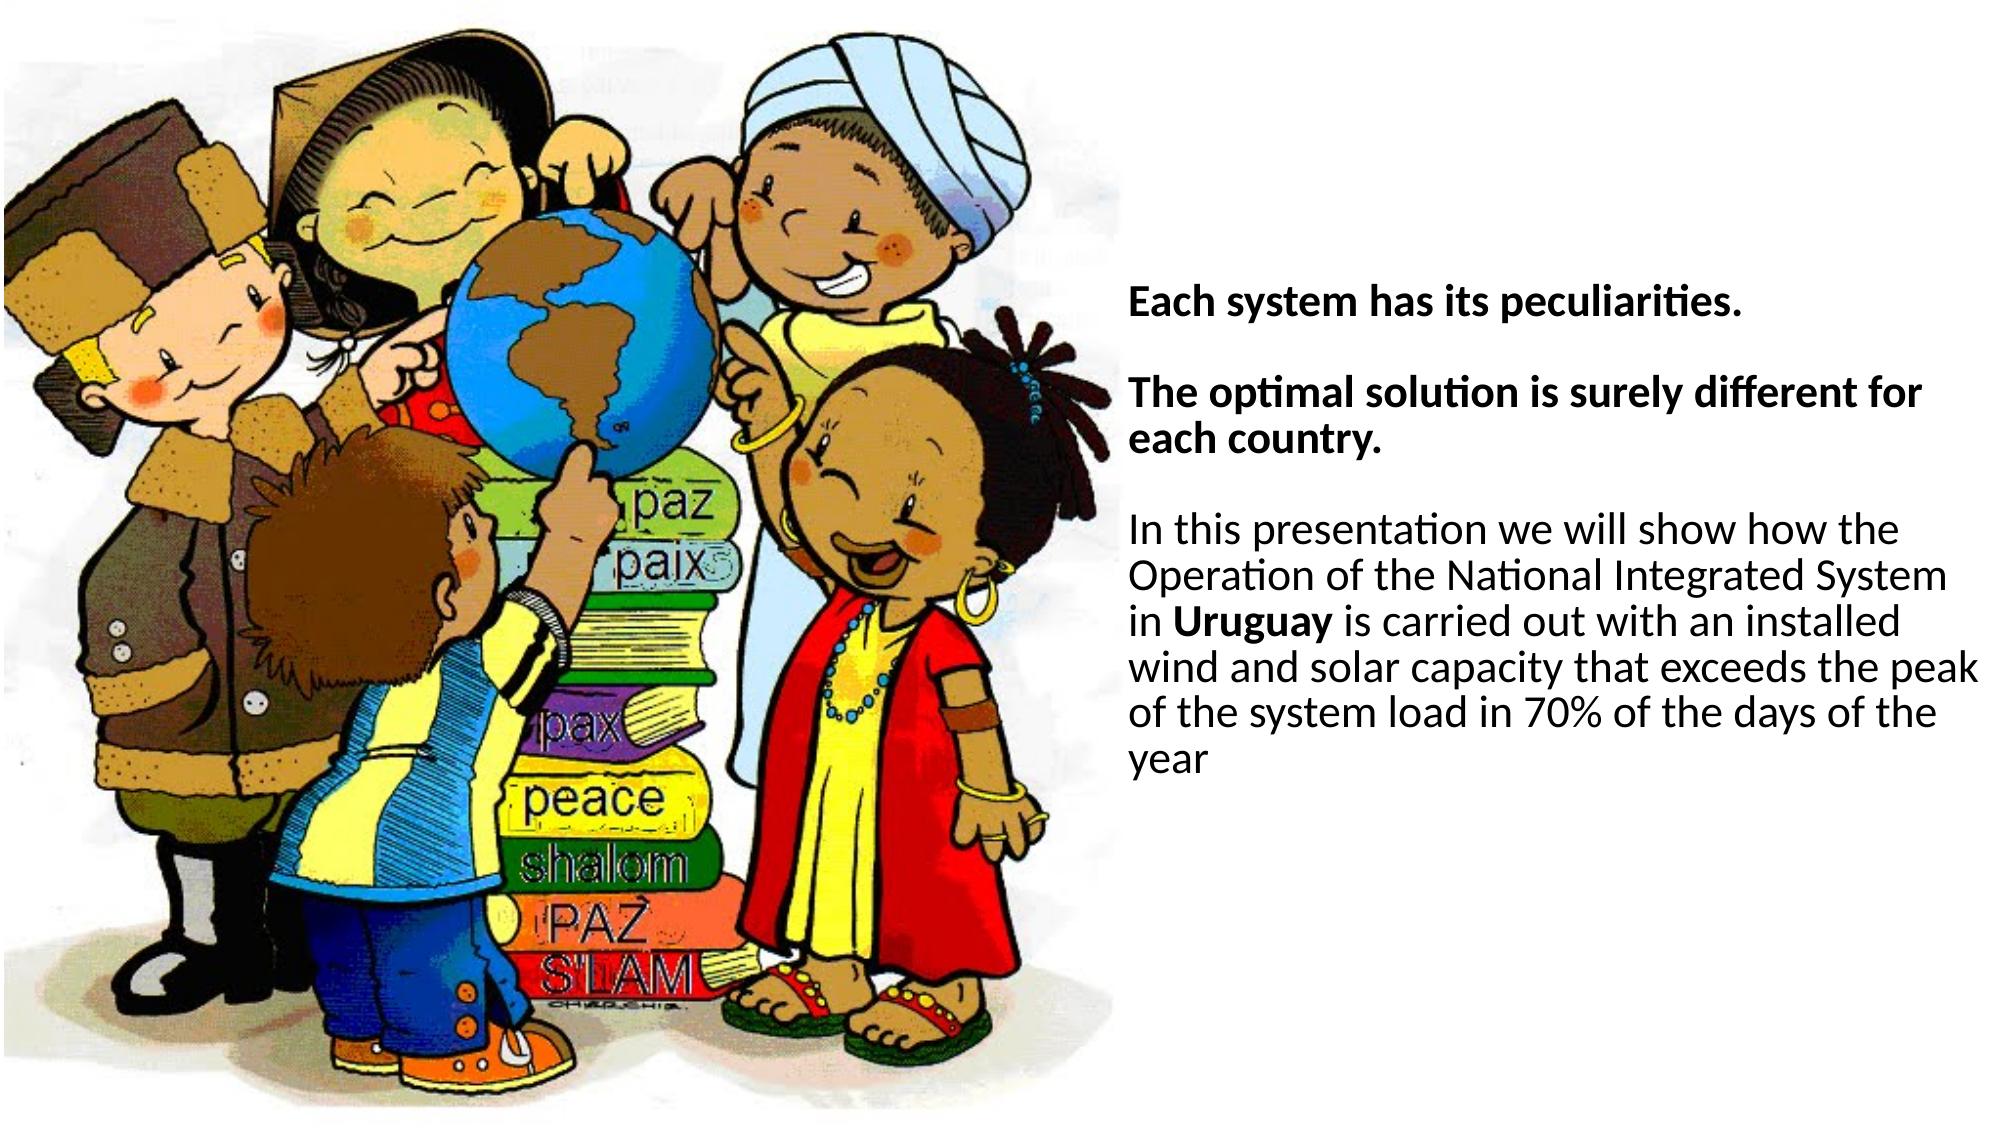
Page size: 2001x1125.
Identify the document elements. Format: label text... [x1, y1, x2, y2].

picture [4, 0, 1124, 1125]
title Each system has its peculiarities. The optimal solution is surely different for each country. In this presentation we will show how the Operation of the National Integrated System in Uruguay is carried out with an installed wind and solar capacity that exceeds the peak of the system load in 70% of the days of the year [1128, 80, 1985, 987]
